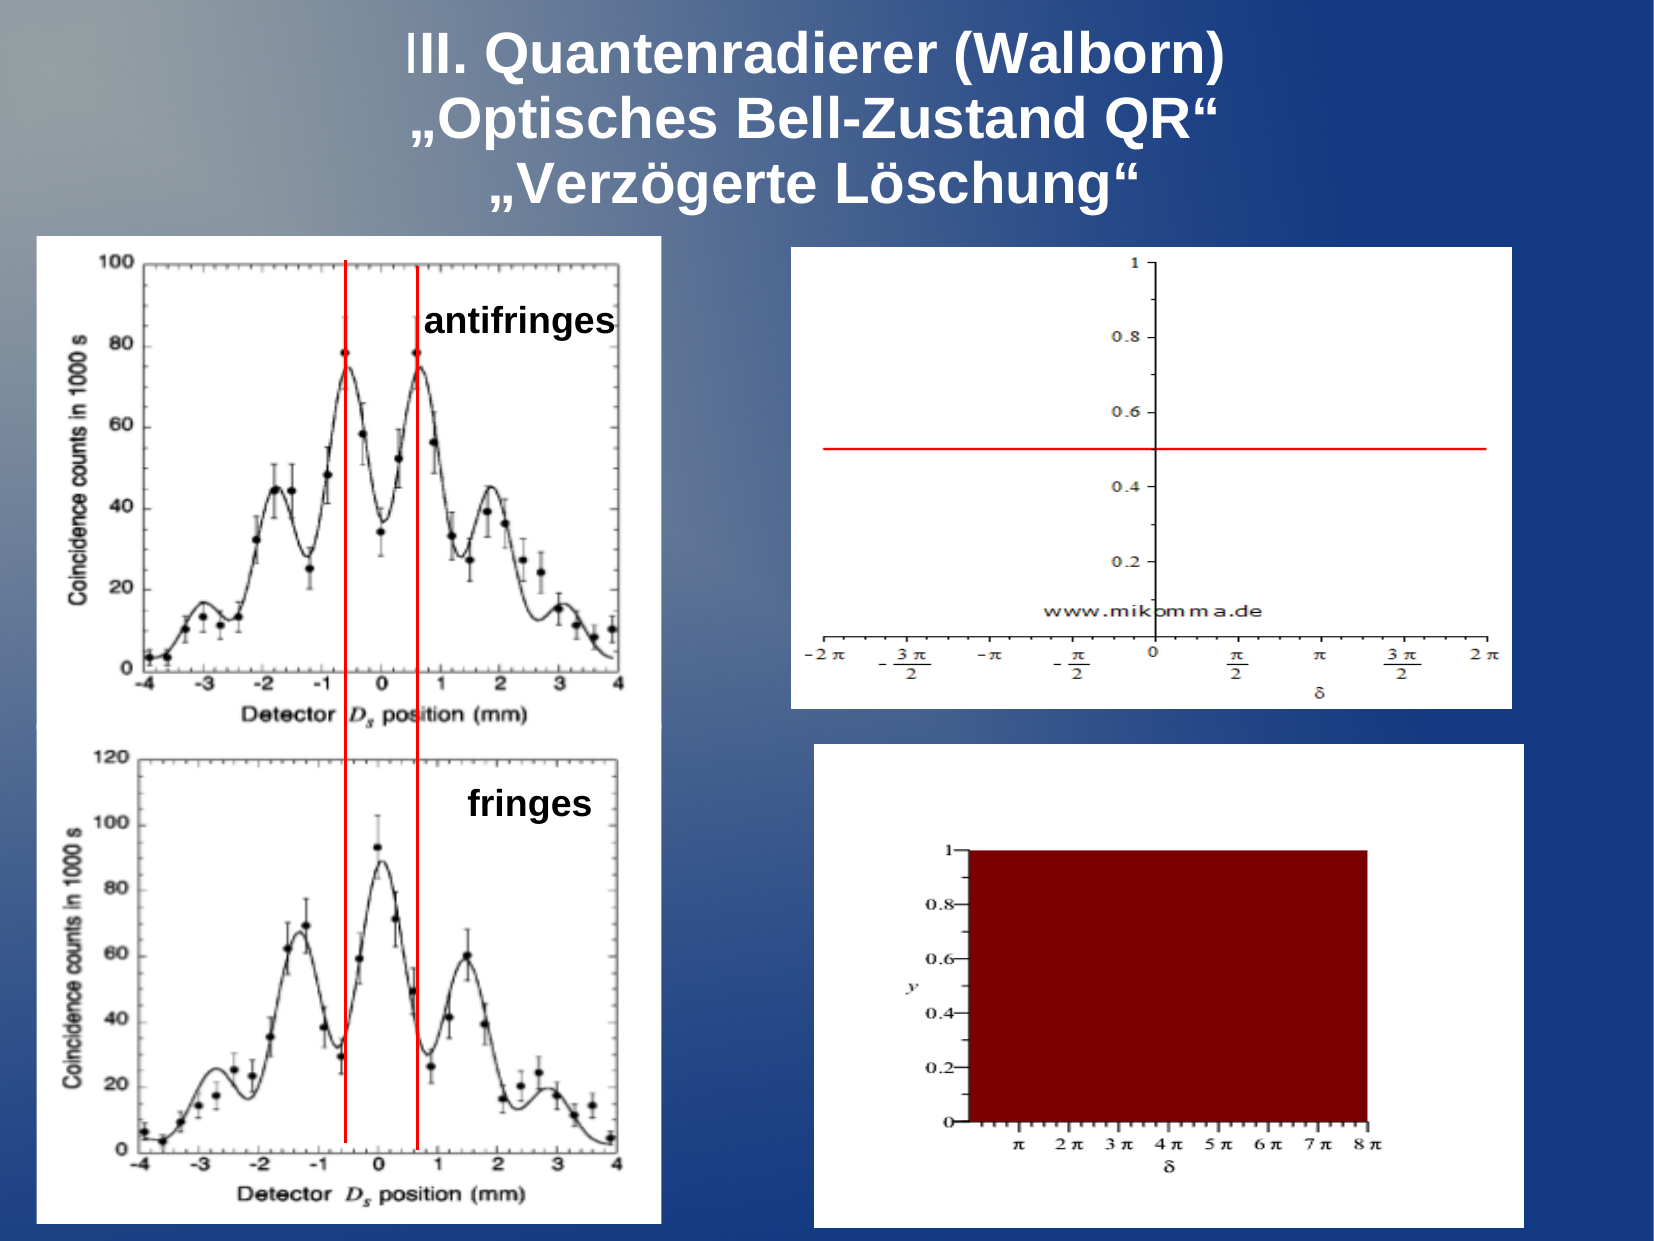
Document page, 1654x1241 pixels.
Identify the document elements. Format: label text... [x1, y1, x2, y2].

text_box antifringes [437, 278, 603, 362]
title III. Quantenradierer (Walborn) „Optisches Bell-Zustand QR“ „Verzögerte Löschung“ [70, 20, 1559, 216]
text_box fringes [447, 761, 613, 845]
picture [0, 0, 1654, 1241]
